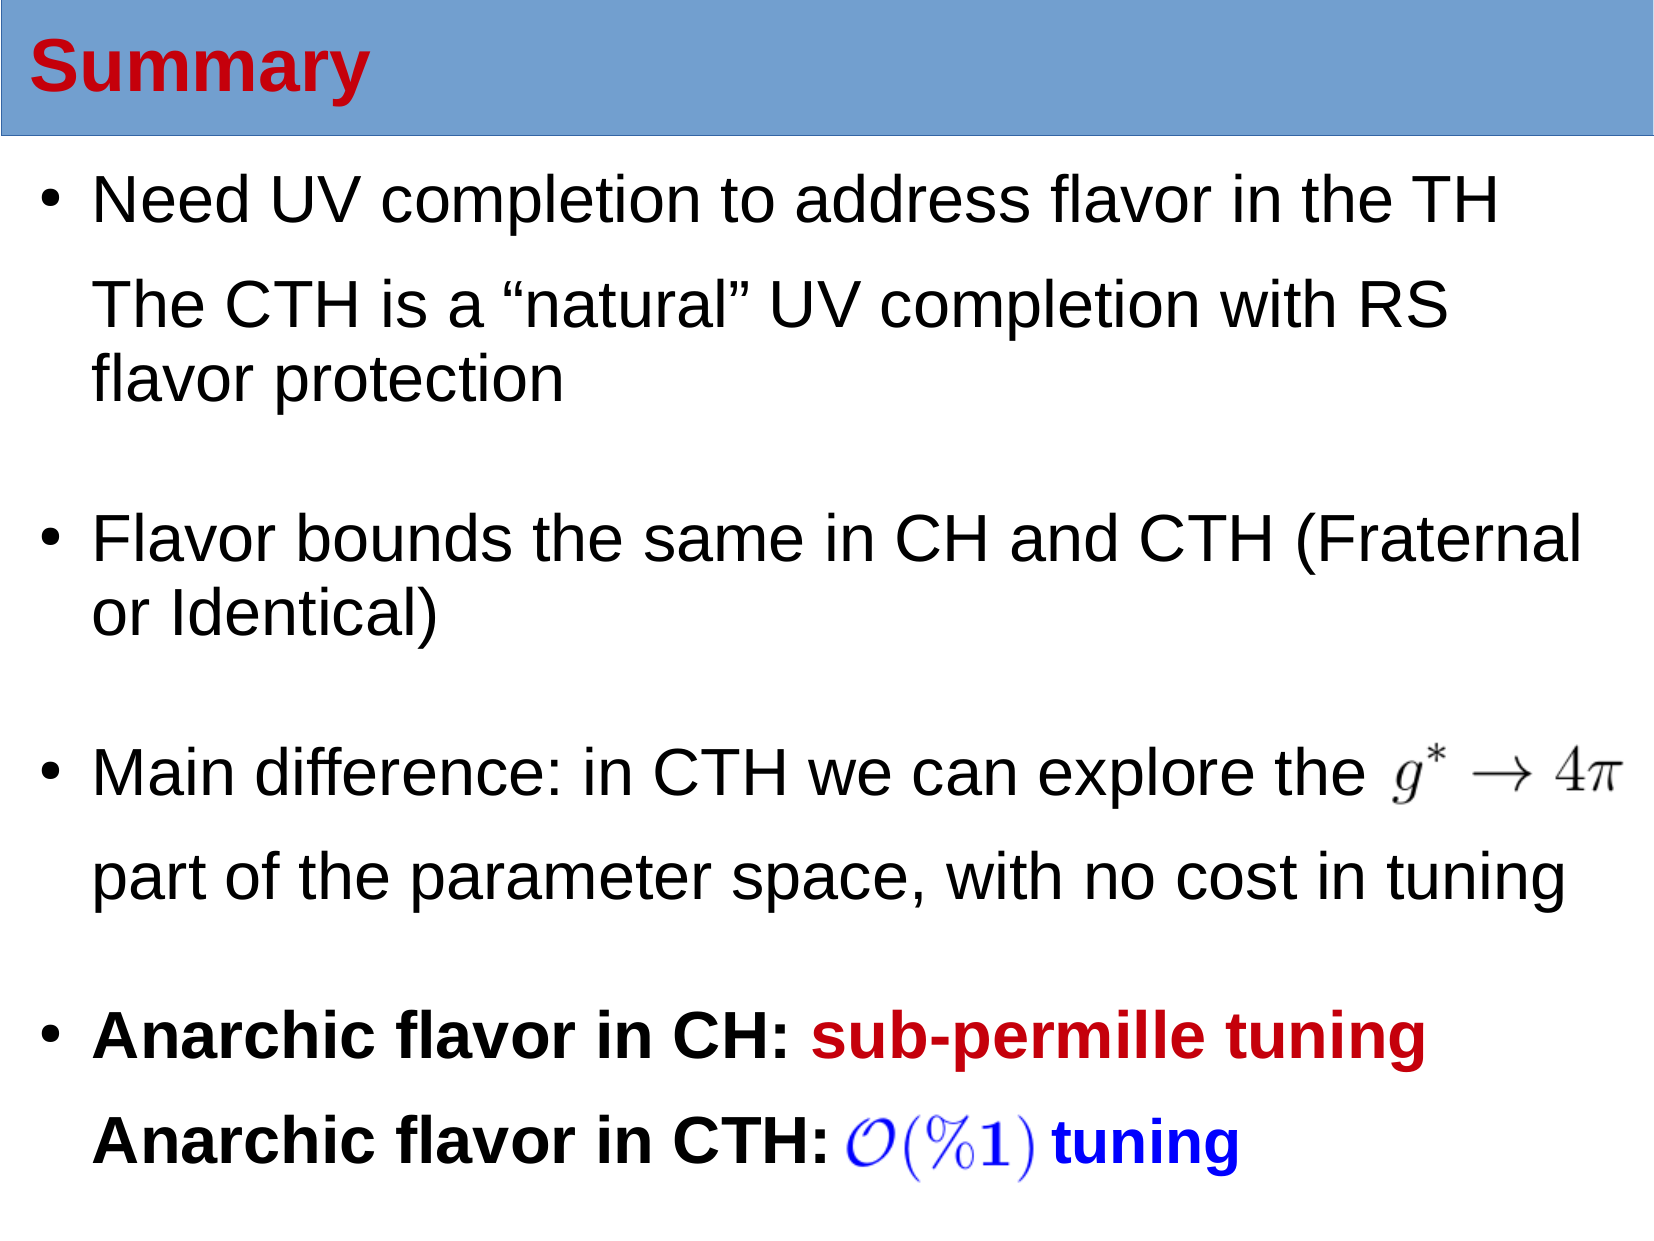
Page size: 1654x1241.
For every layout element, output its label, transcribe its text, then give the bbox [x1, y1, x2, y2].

picture [1380, 740, 1636, 819]
title Summary [0, 2, 1291, 130]
list Need UV completion to address flavor in the TH The CTH is a “natural” UV completion with RS flavor protection Flavor bounds the same in CH and CTH (Fraternal or Identical) Main difference: in CTH we can explore the part of the parameter space, with no cost in tuning Anarchic flavor in CH: sub-permille tuning Anarchic flavor in CTH: tuning [20, 162, 1596, 1153]
picture [828, 1107, 1051, 1194]
text_box [1, 0, 1654, 136]
